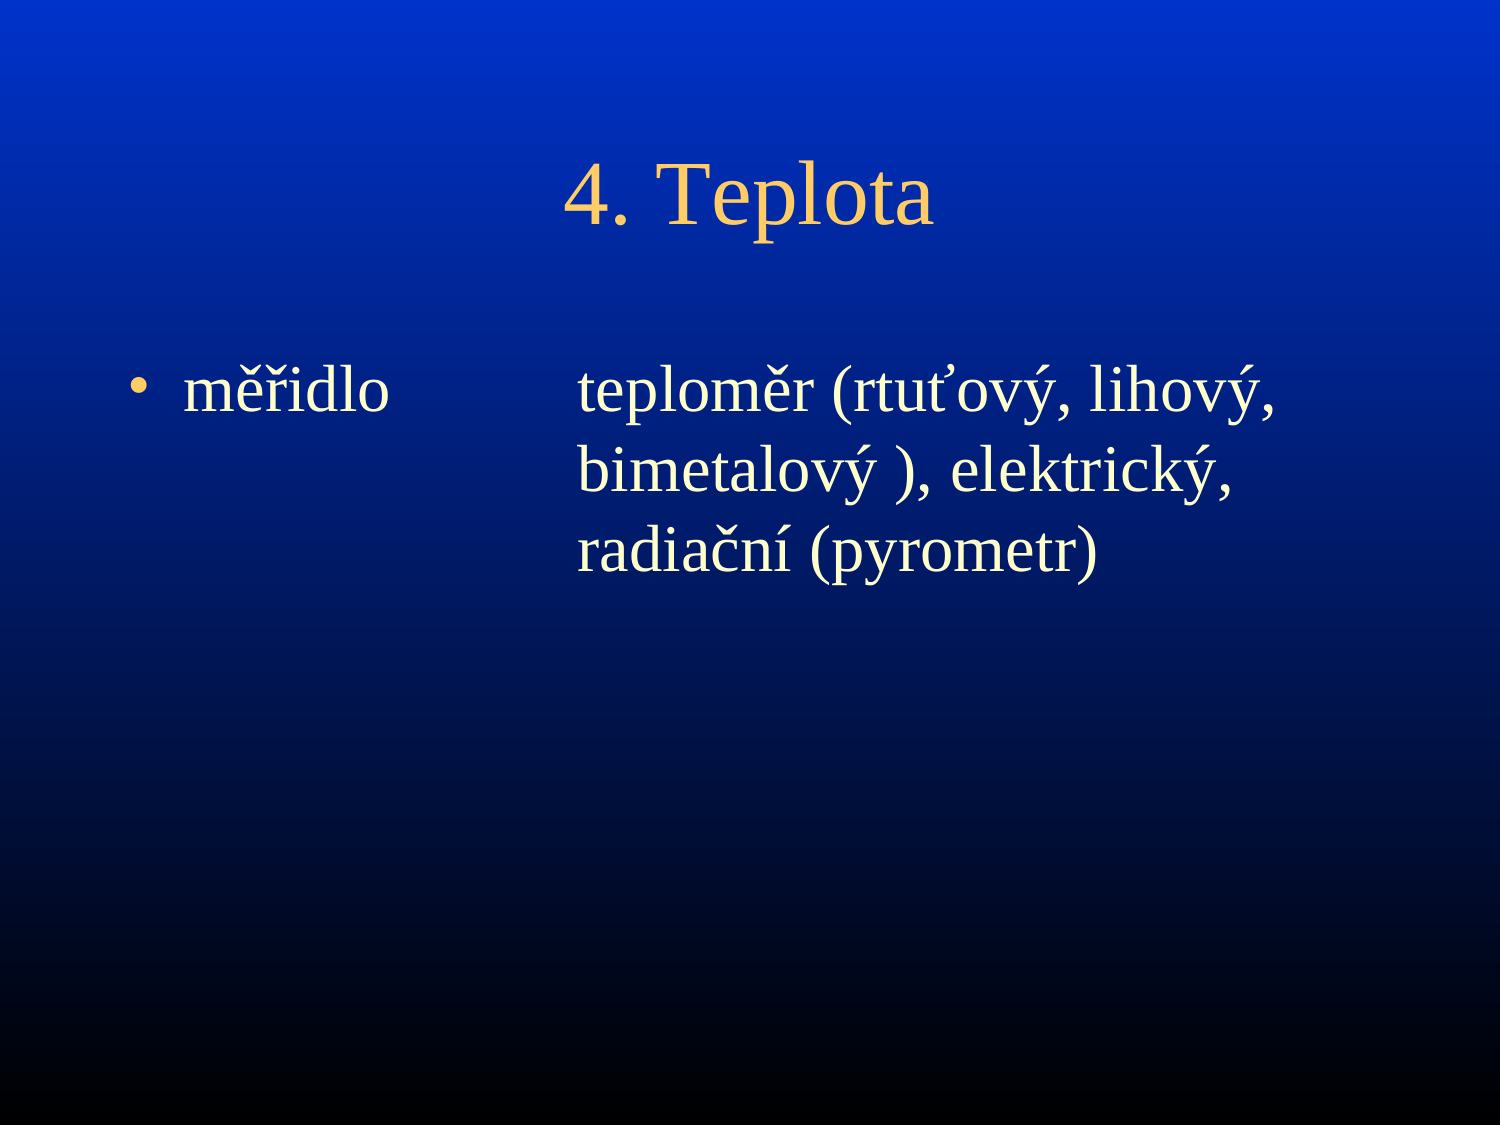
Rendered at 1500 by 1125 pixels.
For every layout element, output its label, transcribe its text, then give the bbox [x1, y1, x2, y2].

list měřidlo teploměr (rtuťový, lihový, bimetalový ), elektrický, radiační (pyrometr) [112, 337, 1388, 1013]
title 4. Teplota [112, 37, 1388, 250]
